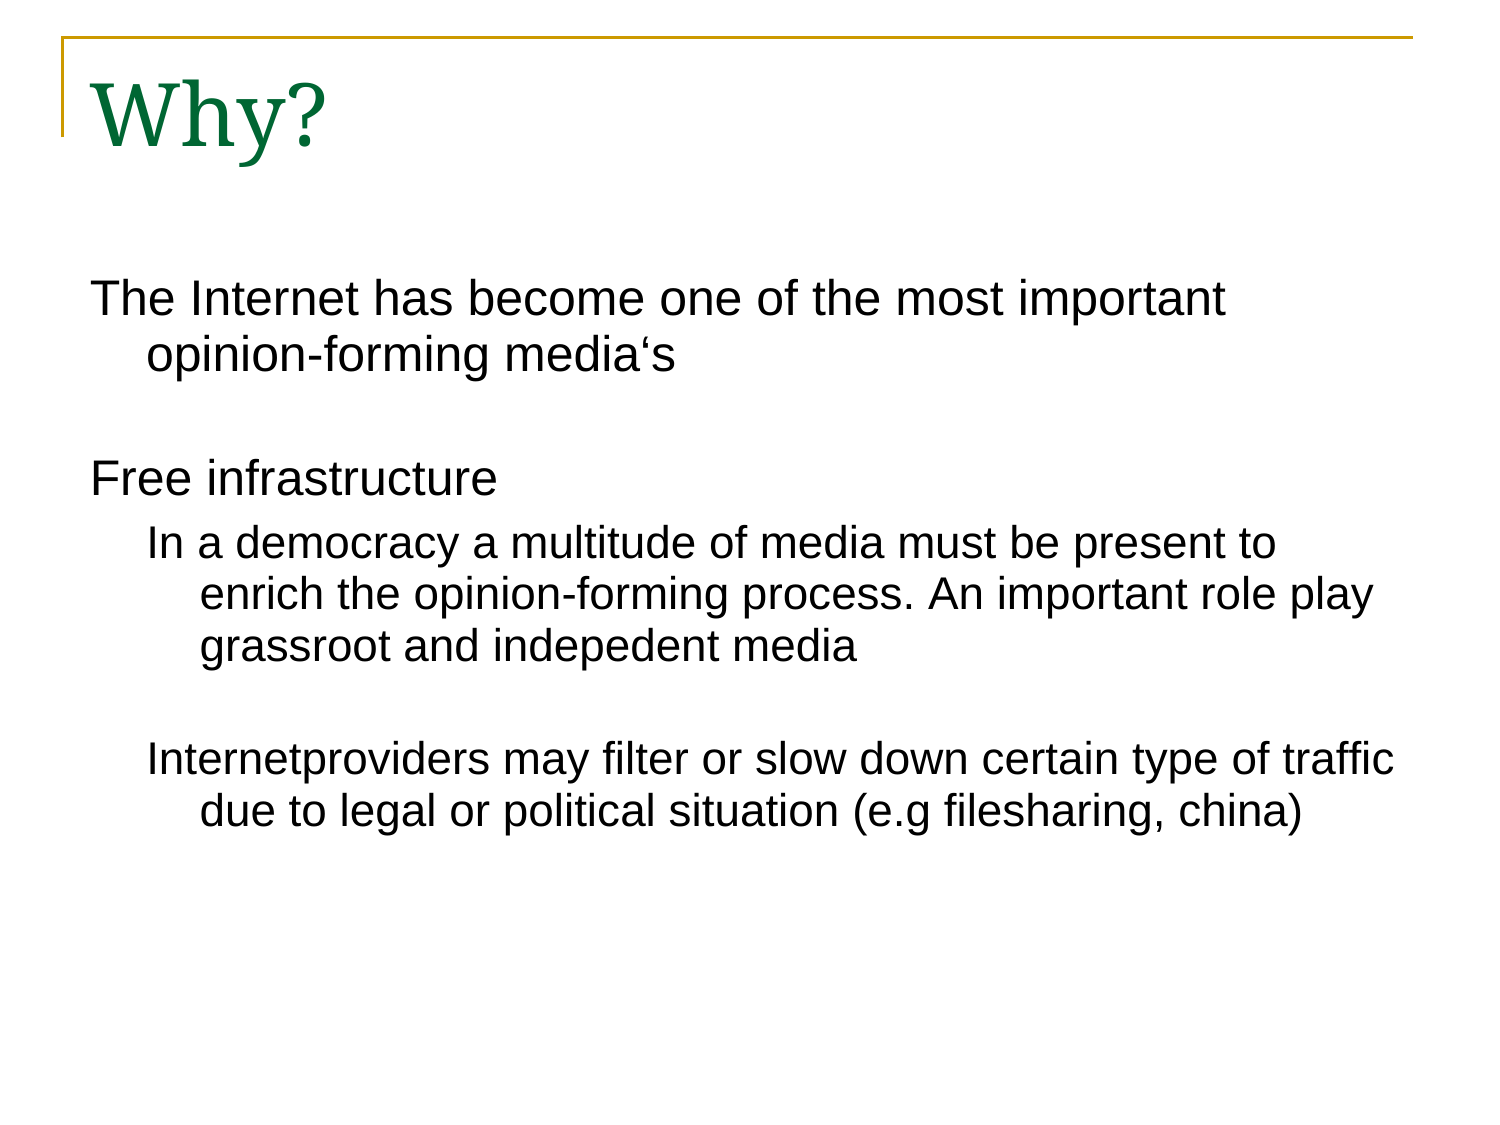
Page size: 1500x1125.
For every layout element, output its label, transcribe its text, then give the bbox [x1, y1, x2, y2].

list The Internet has become one of the most important opinion-forming media‘s Free infrastructure In a democracy a multitude of media must be present to enrich the opinion-forming process. An important role play grassroot and indepedent media Internetproviders may filter or slow down certain type of traffic due to legal or political situation (e.g filesharing, china) [75, 262, 1426, 1114]
title Why? [75, 45, 1426, 233]
